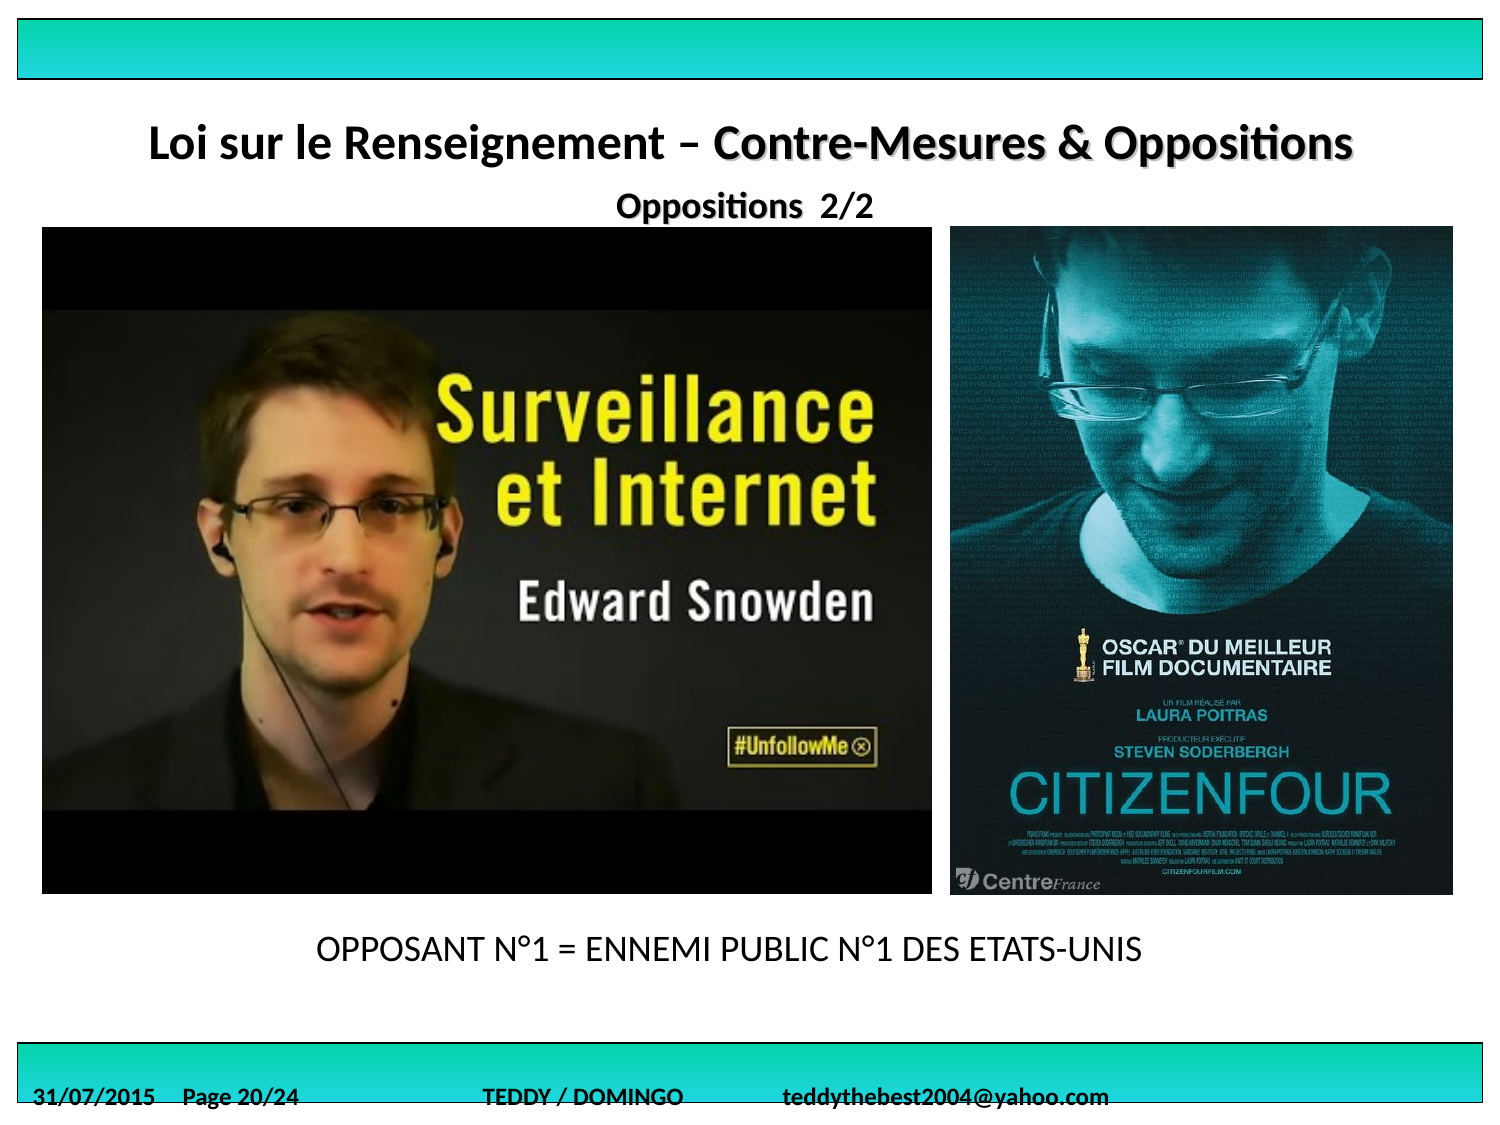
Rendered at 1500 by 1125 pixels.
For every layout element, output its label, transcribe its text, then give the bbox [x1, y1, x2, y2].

picture [950, 226, 1453, 896]
text_box 31/07/2015 Page 20/24 TEDDY / DOMINGO teddythebest2004@yahoo.com [17, 1042, 1483, 1103]
text_box [17, 42, 1483, 80]
text_box OPPOSANT N°1 = ENNEMI PUBLIC N°1 DES ETATS-UNIS [301, 916, 1164, 978]
picture [42, 227, 932, 894]
text_box Oppositions 2/2 [19, 173, 1471, 234]
text_box Loi sur le Renseignement – Contre-Mesures & Oppositions [19, 101, 1483, 178]
